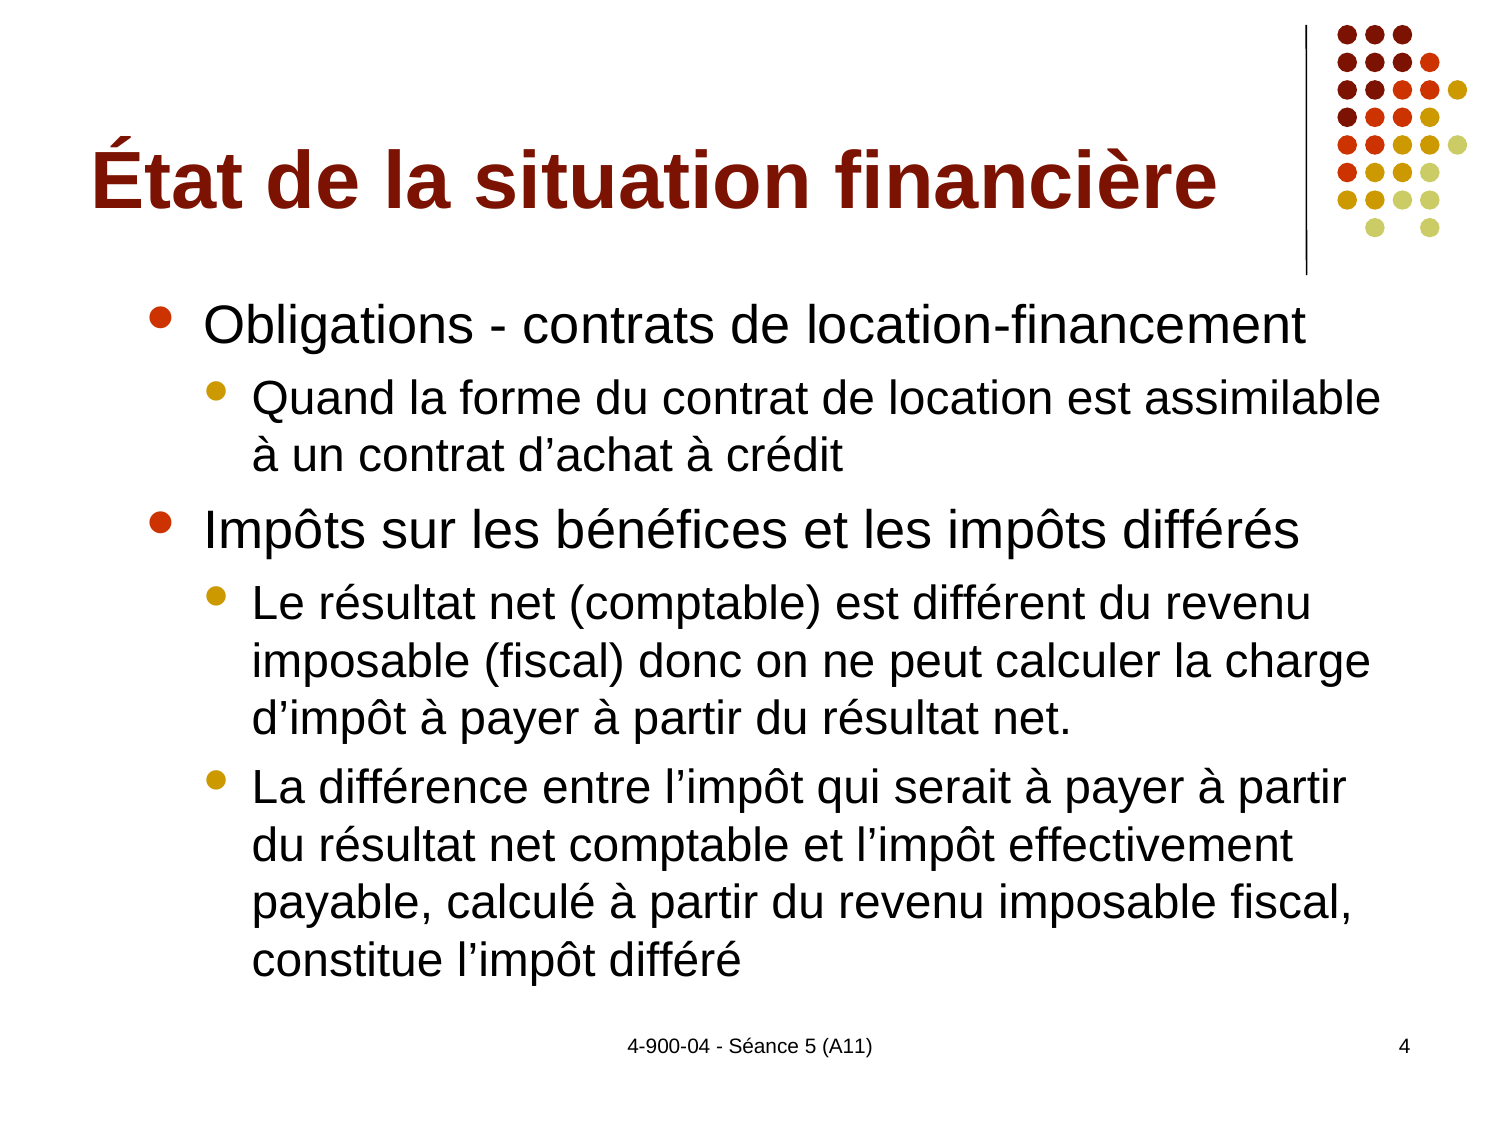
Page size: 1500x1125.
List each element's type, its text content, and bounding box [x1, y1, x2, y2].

text_box État de la situation financière [74, 20, 1313, 233]
text_box 4-900-04 - Séance 5 (A11) [512, 1025, 988, 1101]
text_box Obligations - contrats de location-financement Quand la forme du contrat de location est assimilable à un contrat d’achat à crédit Impôts sur les bénéfices et les impôts différés Le résultat net (comptable) est différent du revenu imposable (fiscal) donc on ne peut calculer la charge d’impôt à payer à partir du résultat net. La différence entre l’impôt qui serait à payer à partir du résultat net comptable et l’impôt effectivement payable, calculé à partir du revenu imposable fiscal, constitue l’impôt différé [75, 282, 1426, 1006]
text_box <numéro> [1074, 1025, 1426, 1101]
